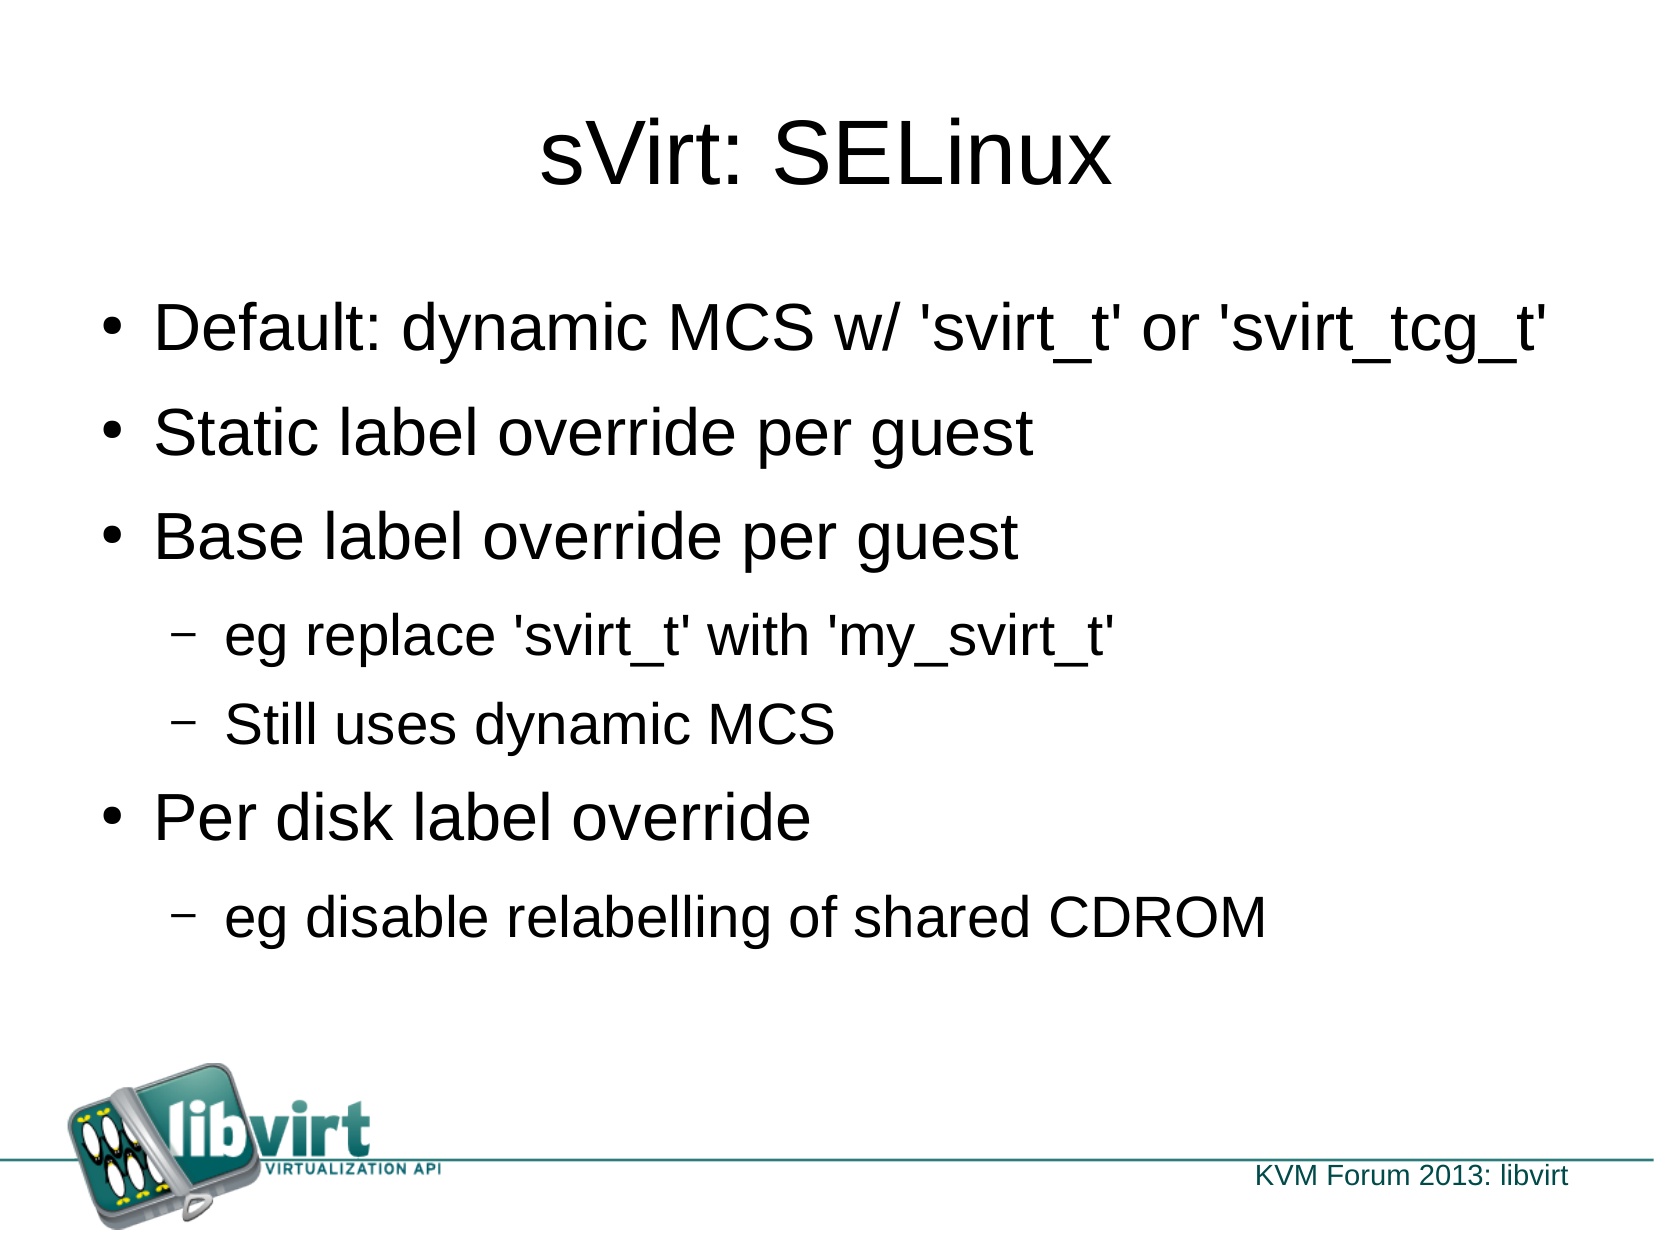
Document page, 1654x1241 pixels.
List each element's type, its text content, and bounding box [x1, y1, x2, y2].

list Default: dynamic MCS w/ 'svirt_t' or 'svirt_tcg_t' Static label override per guest Base label override per guest eg replace 'svirt_t' with 'my_svirt_t' Still uses dynamic MCS Per disk label override eg disable relabelling of shared CDROM [82, 290, 1571, 1010]
picture [0, 1063, 1654, 1230]
title sVirt: SELinux [82, 49, 1571, 257]
